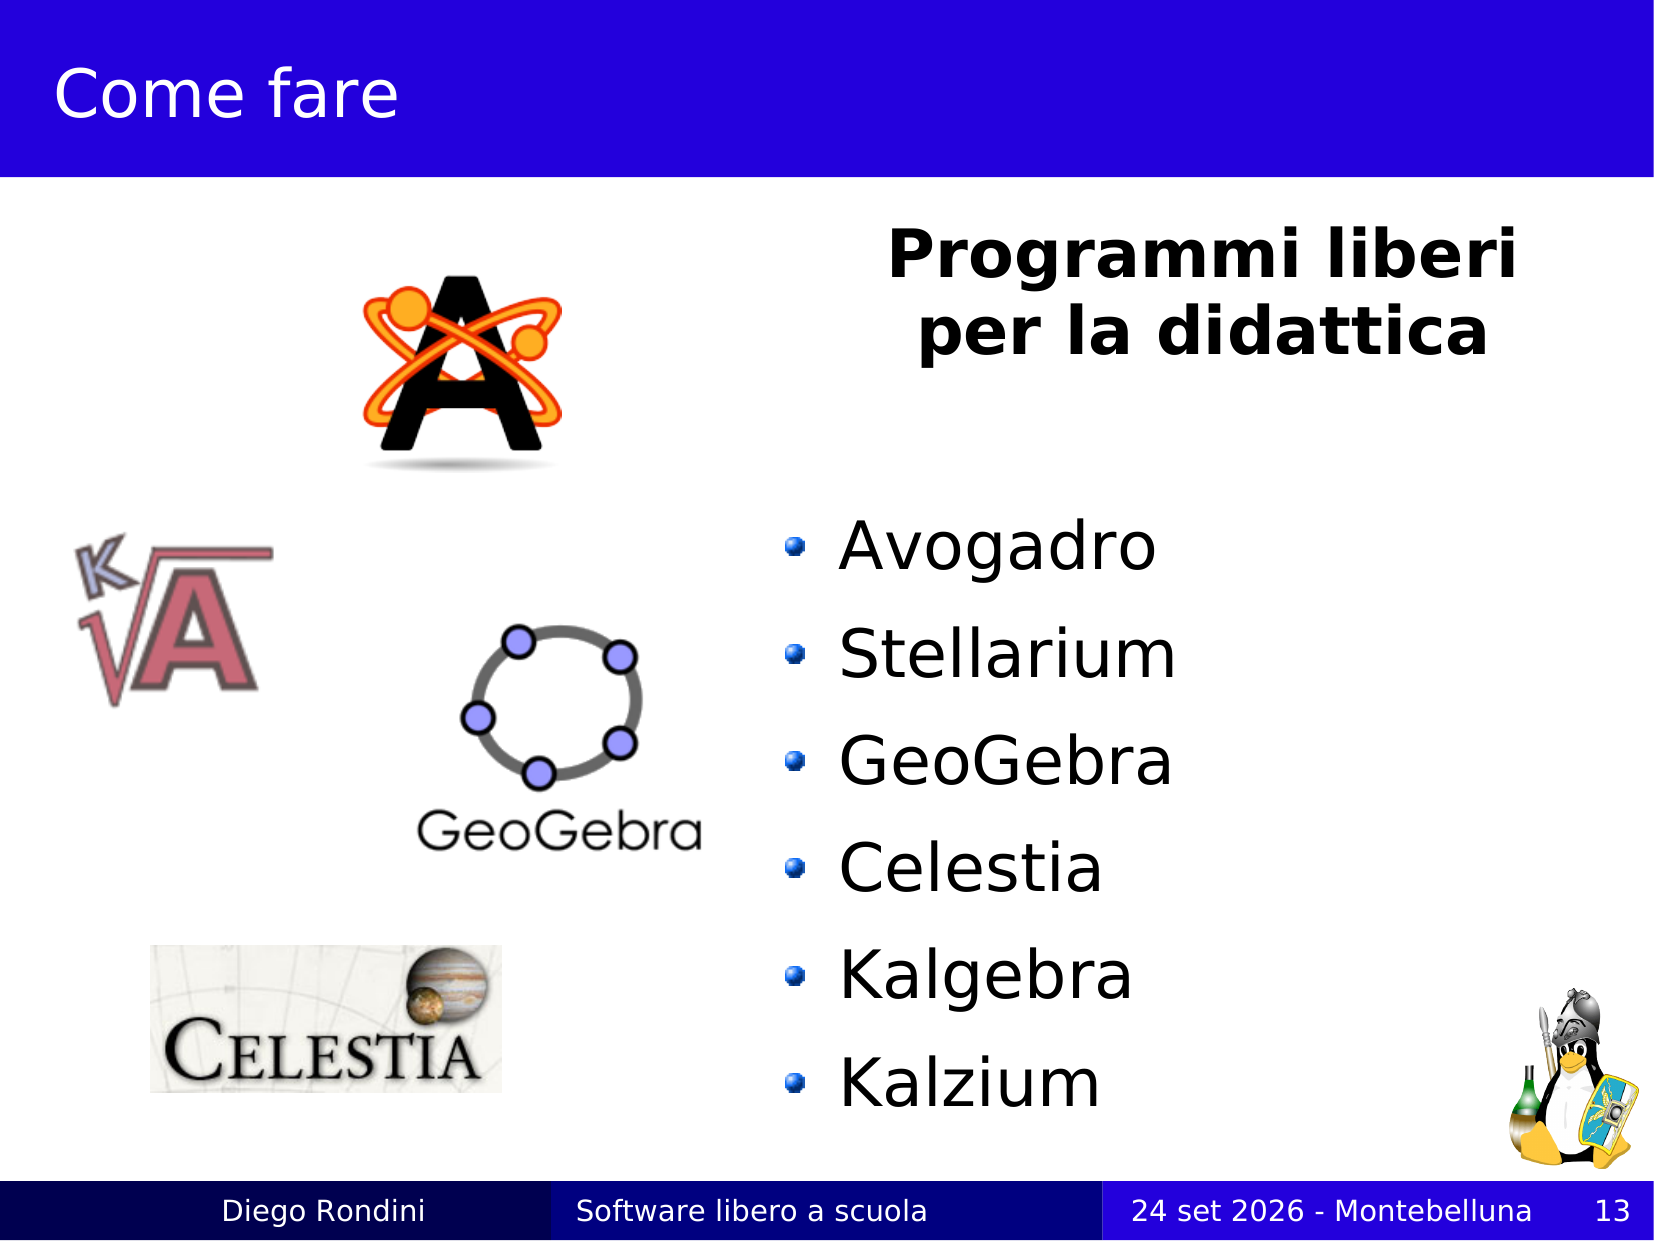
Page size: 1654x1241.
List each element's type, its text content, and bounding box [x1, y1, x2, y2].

title Come fare [29, 0, 1518, 198]
picture [361, 272, 562, 473]
picture [1509, 988, 1639, 1169]
picture [59, 501, 296, 739]
picture [411, 588, 709, 886]
list Programmi liberi per la didattica Avogadro Stellarium GeoGebra Celestia Kalgebra Kalzium [767, 215, 1570, 1123]
picture [150, 945, 502, 1093]
